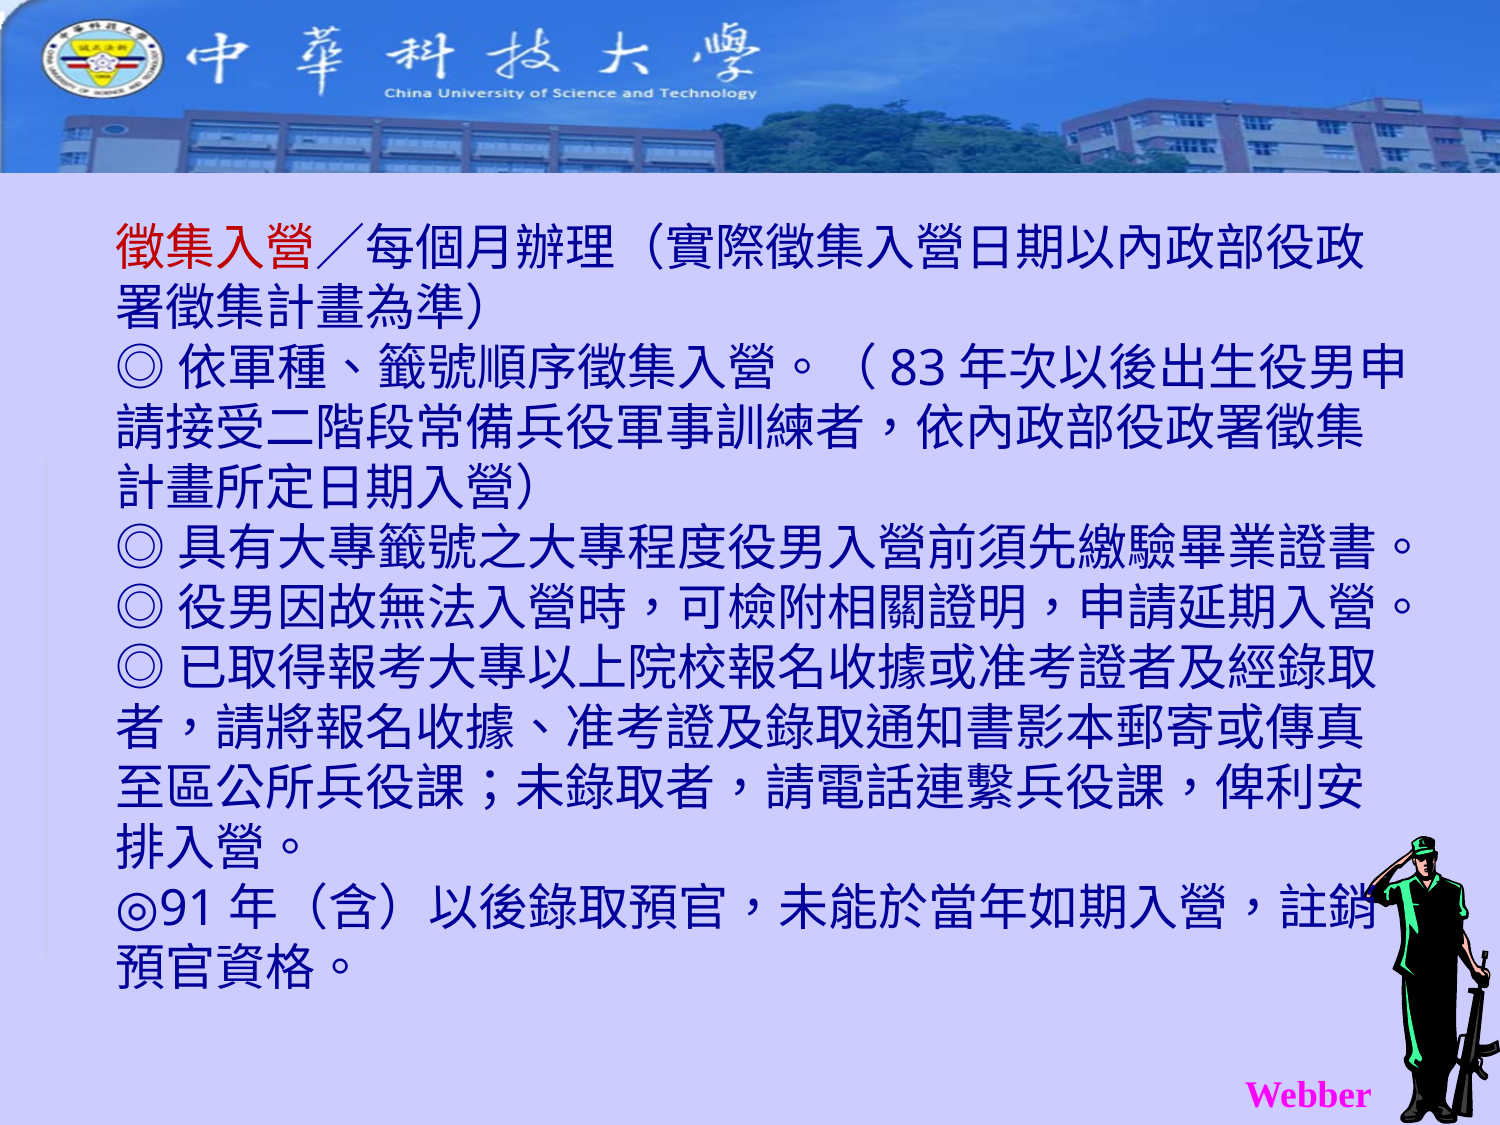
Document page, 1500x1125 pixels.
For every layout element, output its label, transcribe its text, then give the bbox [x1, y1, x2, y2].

picture [0, 0, 1500, 173]
picture [1363, 835, 1500, 1125]
text_box Webber [1229, 1062, 1407, 1123]
text_box 徵集入營／每個月辦理（實際徵集入營日期以內政部役政署徵集計畫為準） ◎依軍種、籤號順序徵集入營。（83年次以後出生役男申請接受二階段常備兵役軍事訓練者，依內政部役政署徵集計畫所定日期入營） ◎具有大專籤號之大專程度役男入營前須先繳驗畢業證書。 ◎役男因故無法入營時，可檢附相關證明，申請延期入營。 ◎已取得報考大專以上院校報名收據或准考證者及經錄取者，請將報名收據、准考證及錄取通知書影本郵寄或傳真至區公所兵役課；未錄取者，請電話連繫兵役課，俾利安排入營。 ◎91年（含）以後錄取預官，未能於當年如期入營，註銷預官資格。 [100, 208, 1424, 1011]
